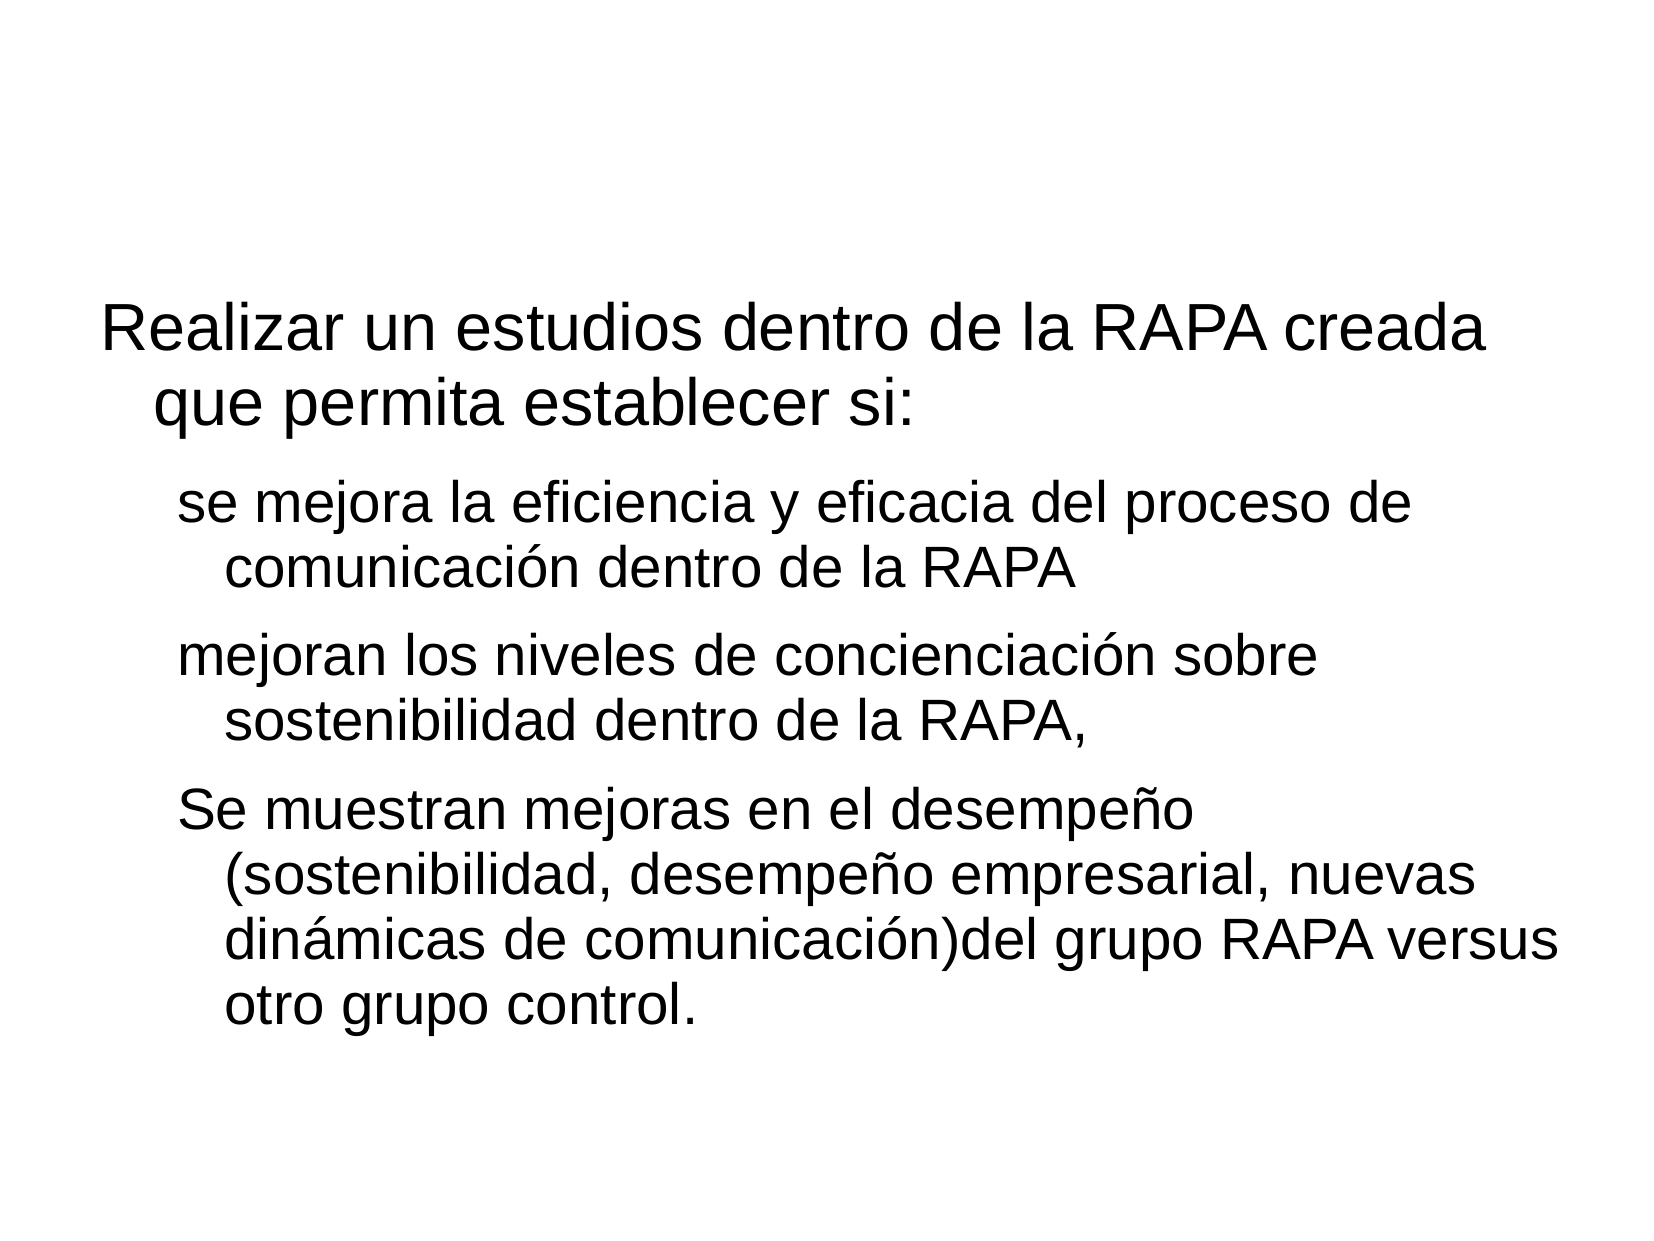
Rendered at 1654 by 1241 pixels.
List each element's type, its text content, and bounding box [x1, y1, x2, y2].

list Realizar un estudios dentro de la RAPA creada que permita establecer si: se mejora la eficiencia y eficacia del proceso de comunicación dentro de la RAPA mejoran los niveles de concienciación sobre sostenibilidad dentro de la RAPA, Se muestran mejoras en el desempeño (sostenibilidad, desempeño empresarial, nuevas dinámicas de comunicación)del grupo RAPA versus otro grupo control. [82, 290, 1571, 1094]
